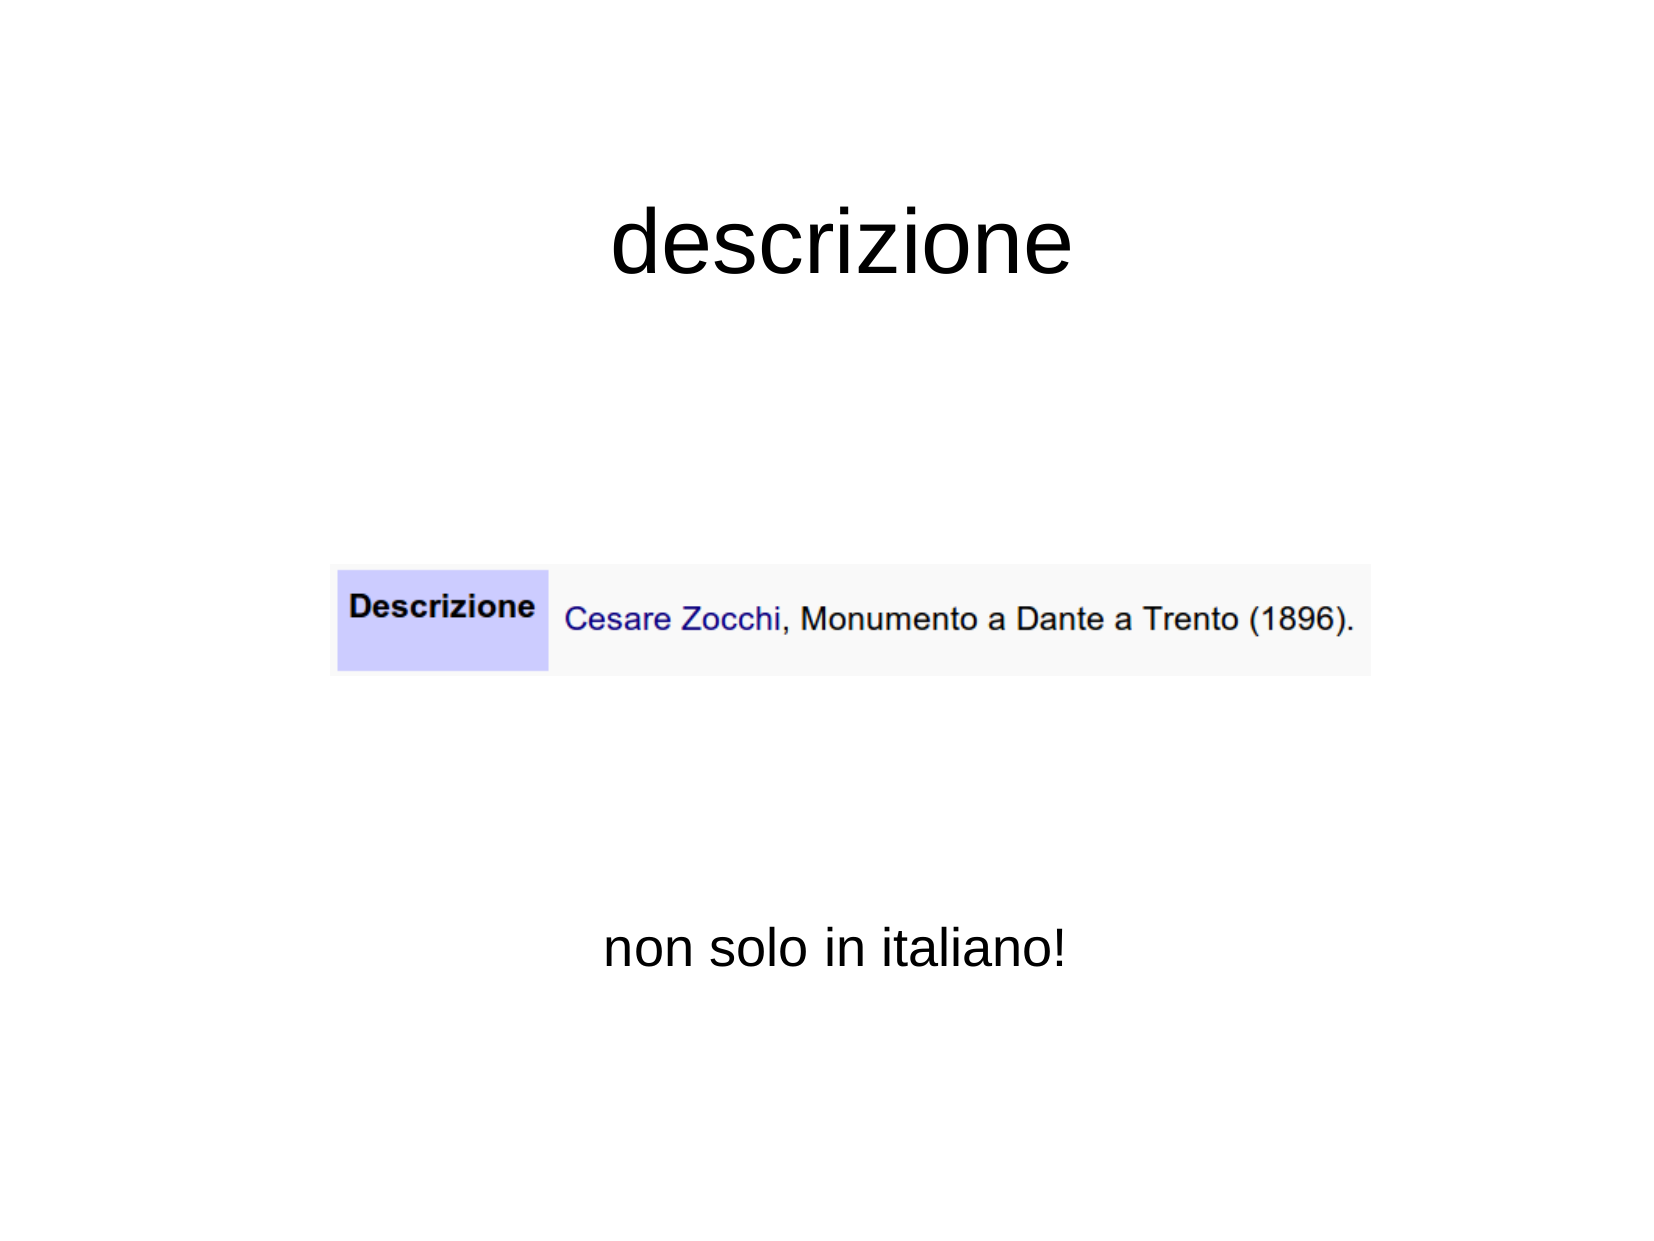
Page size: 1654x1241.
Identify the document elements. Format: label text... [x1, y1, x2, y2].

title descrizione [82, 137, 1571, 346]
text_box non solo in italiano! [256, 896, 1397, 999]
picture [330, 564, 1371, 676]
